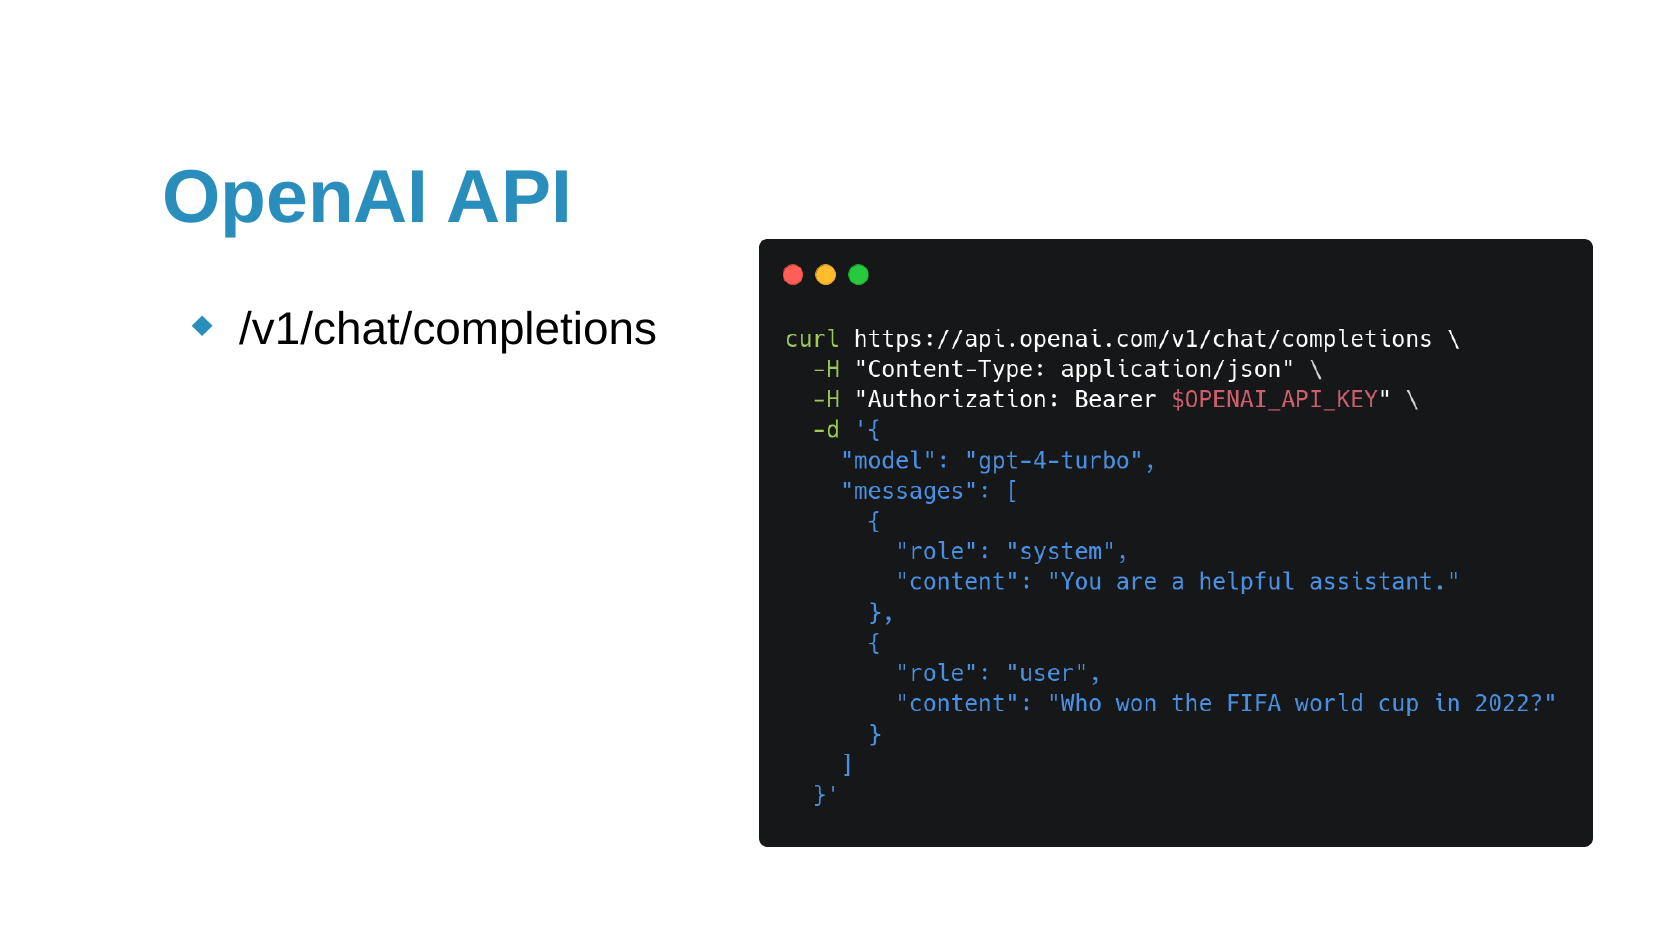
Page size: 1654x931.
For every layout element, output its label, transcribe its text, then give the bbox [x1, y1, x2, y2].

text_box OpenAI API [147, 147, 667, 331]
text_box /v1/chat/completions [177, 295, 667, 931]
picture [667, 147, 1654, 931]
